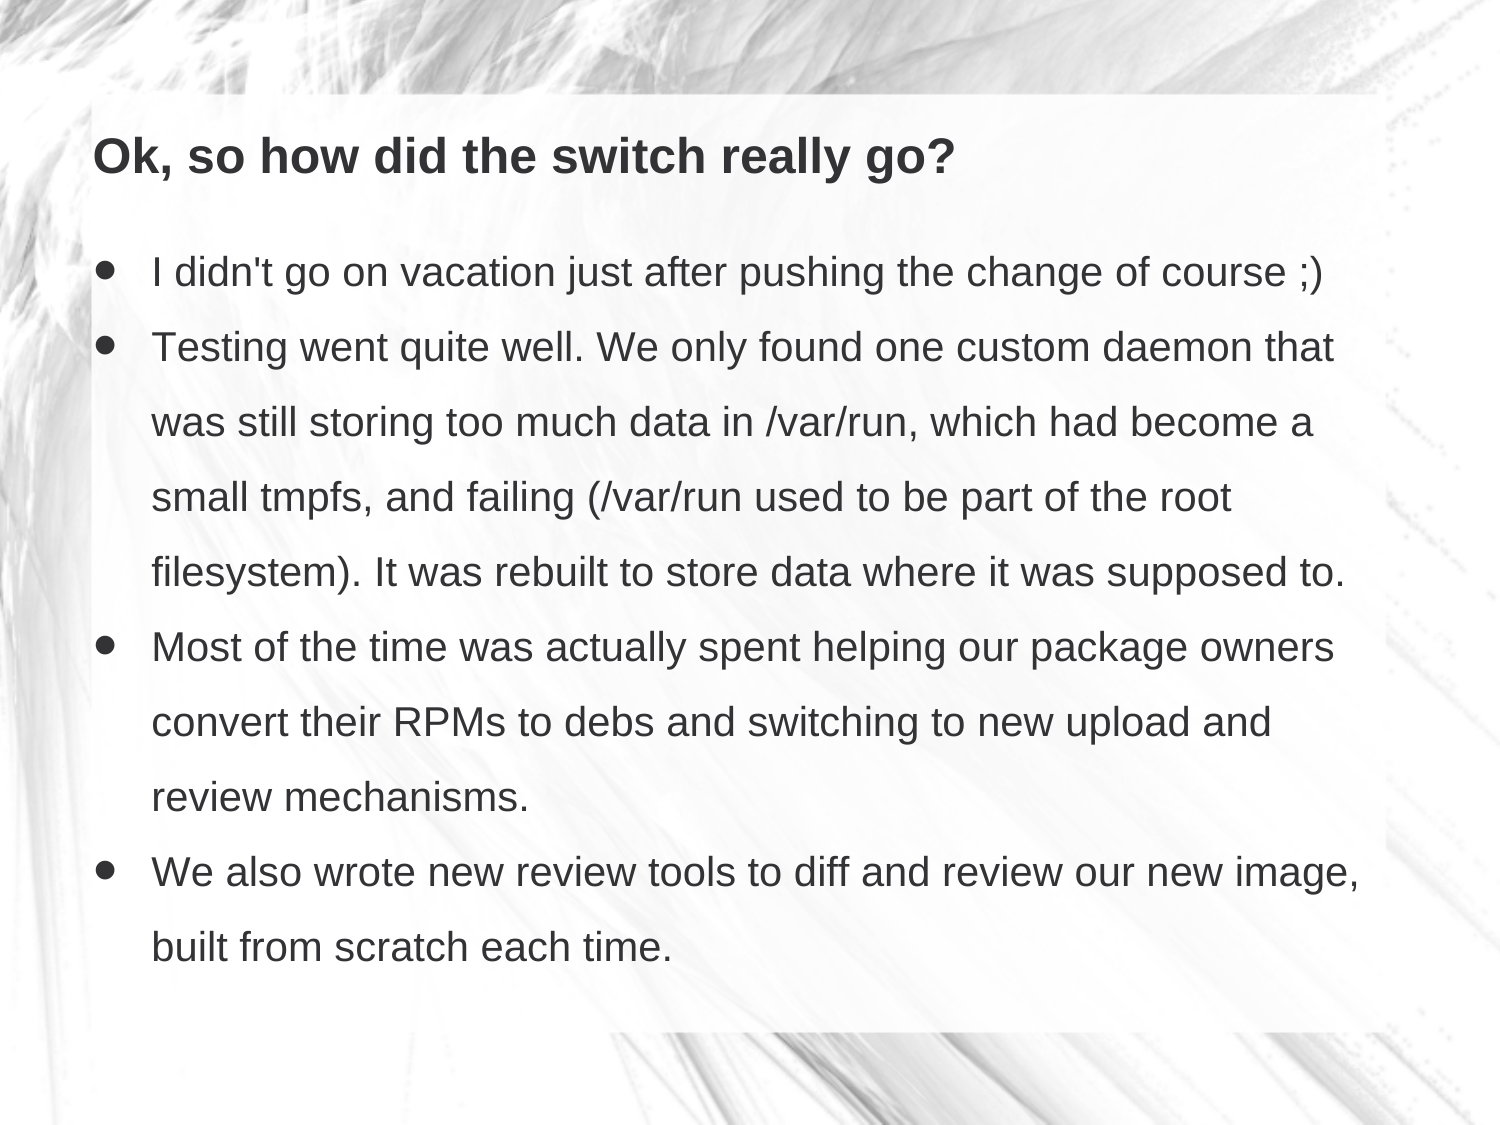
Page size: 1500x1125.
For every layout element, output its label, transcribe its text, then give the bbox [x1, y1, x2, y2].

title Ok, so how did the switch really go? [52, 108, 1448, 205]
picture [0, 0, 1500, 1125]
list I didn't go on vacation just after pushing the change of course ;) Testing went quite well. We only found one custom daemon that was still storing too much data in /var/run, which had become a small tmpfs, and failing (/var/run used to be part of the root filesystem). It was rebuilt to store data where it was supposed to. Most of the time was actually spent helping our package owners convert their RPMs to debs and switching to new upload and review mechanisms. We also wrote new review tools to diff and review our new image, built from scratch each time. [61, 204, 1412, 1021]
